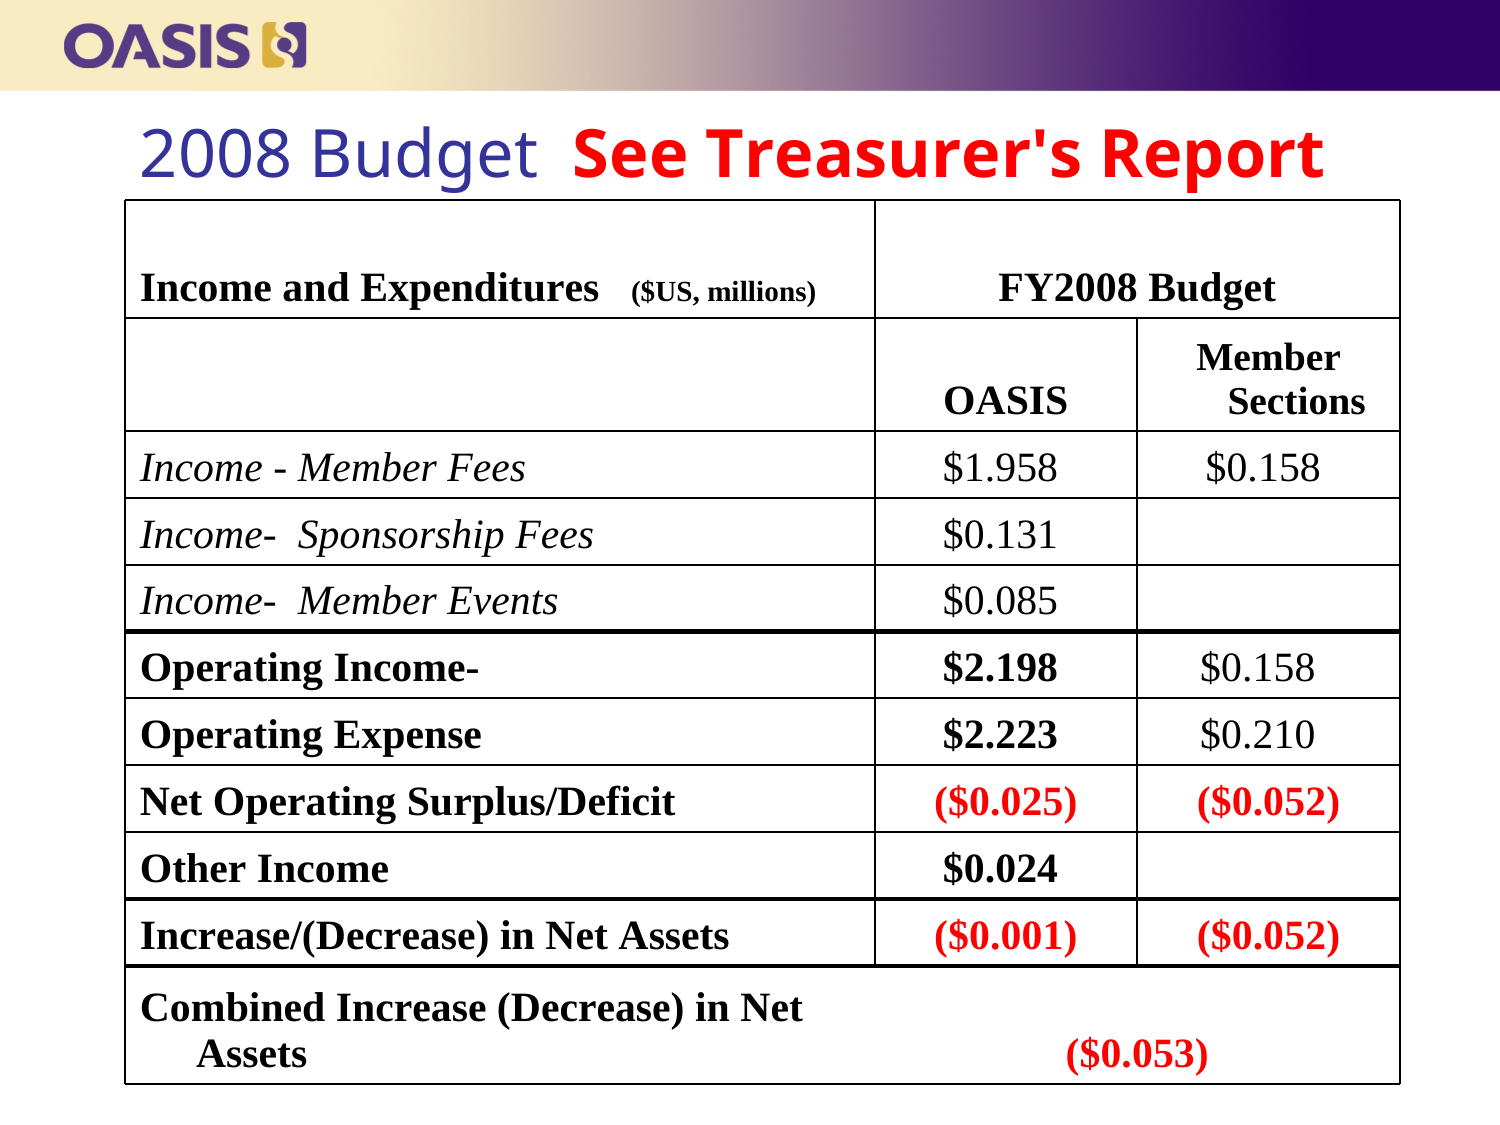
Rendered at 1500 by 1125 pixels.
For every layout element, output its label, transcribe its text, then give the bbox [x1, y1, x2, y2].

text_box $0.131 [876, 499, 1136, 564]
text_box Operating Income- [126, 634, 874, 697]
text_box Combined Increase (Decrease) in Net Assets [126, 968, 875, 1083]
text_box $0.158 [1138, 634, 1399, 697]
text_box $0.158 [1138, 432, 1399, 497]
picture [1138, 833, 1399, 897]
picture [126, 319, 874, 430]
text_box ($0.052) [1138, 901, 1399, 964]
text_box $0.024 [876, 833, 1136, 897]
text_box FY2008 Budget [876, 201, 1399, 317]
text_box Net Operating Surplus/Deficit [126, 766, 874, 831]
text_box Member Sections [1138, 319, 1399, 430]
title 2008 Budget See Treasurer's Report [124, 106, 1500, 201]
picture [1138, 499, 1399, 564]
text_box $2.223 [876, 699, 1136, 764]
text_box ($0.052) [1138, 766, 1399, 831]
text_box ($0.025) [876, 766, 1136, 831]
text_box ($0.053) [875, 968, 1399, 1083]
picture [1138, 566, 1399, 629]
text_box Increase/(Decrease) in Net Assets [126, 901, 874, 964]
text_box Income- Member Events [126, 566, 874, 629]
text_box $0.085 [876, 566, 1136, 629]
picture [0, 0, 1500, 1125]
text_box $2.198 [876, 634, 1136, 697]
text_box Income and Expenditures ($US, millions) [126, 201, 874, 317]
text_box Income- Sponsorship Fees [126, 499, 874, 564]
text_box Other Income [126, 833, 874, 897]
text_box $0.210 [1138, 699, 1399, 764]
text_box ($0.001) [876, 901, 1136, 964]
text_box Operating Expense [126, 699, 874, 764]
text_box Income - Member Fees [126, 432, 874, 497]
text_box OASIS [876, 319, 1136, 430]
text_box $1.958 [876, 432, 1136, 497]
